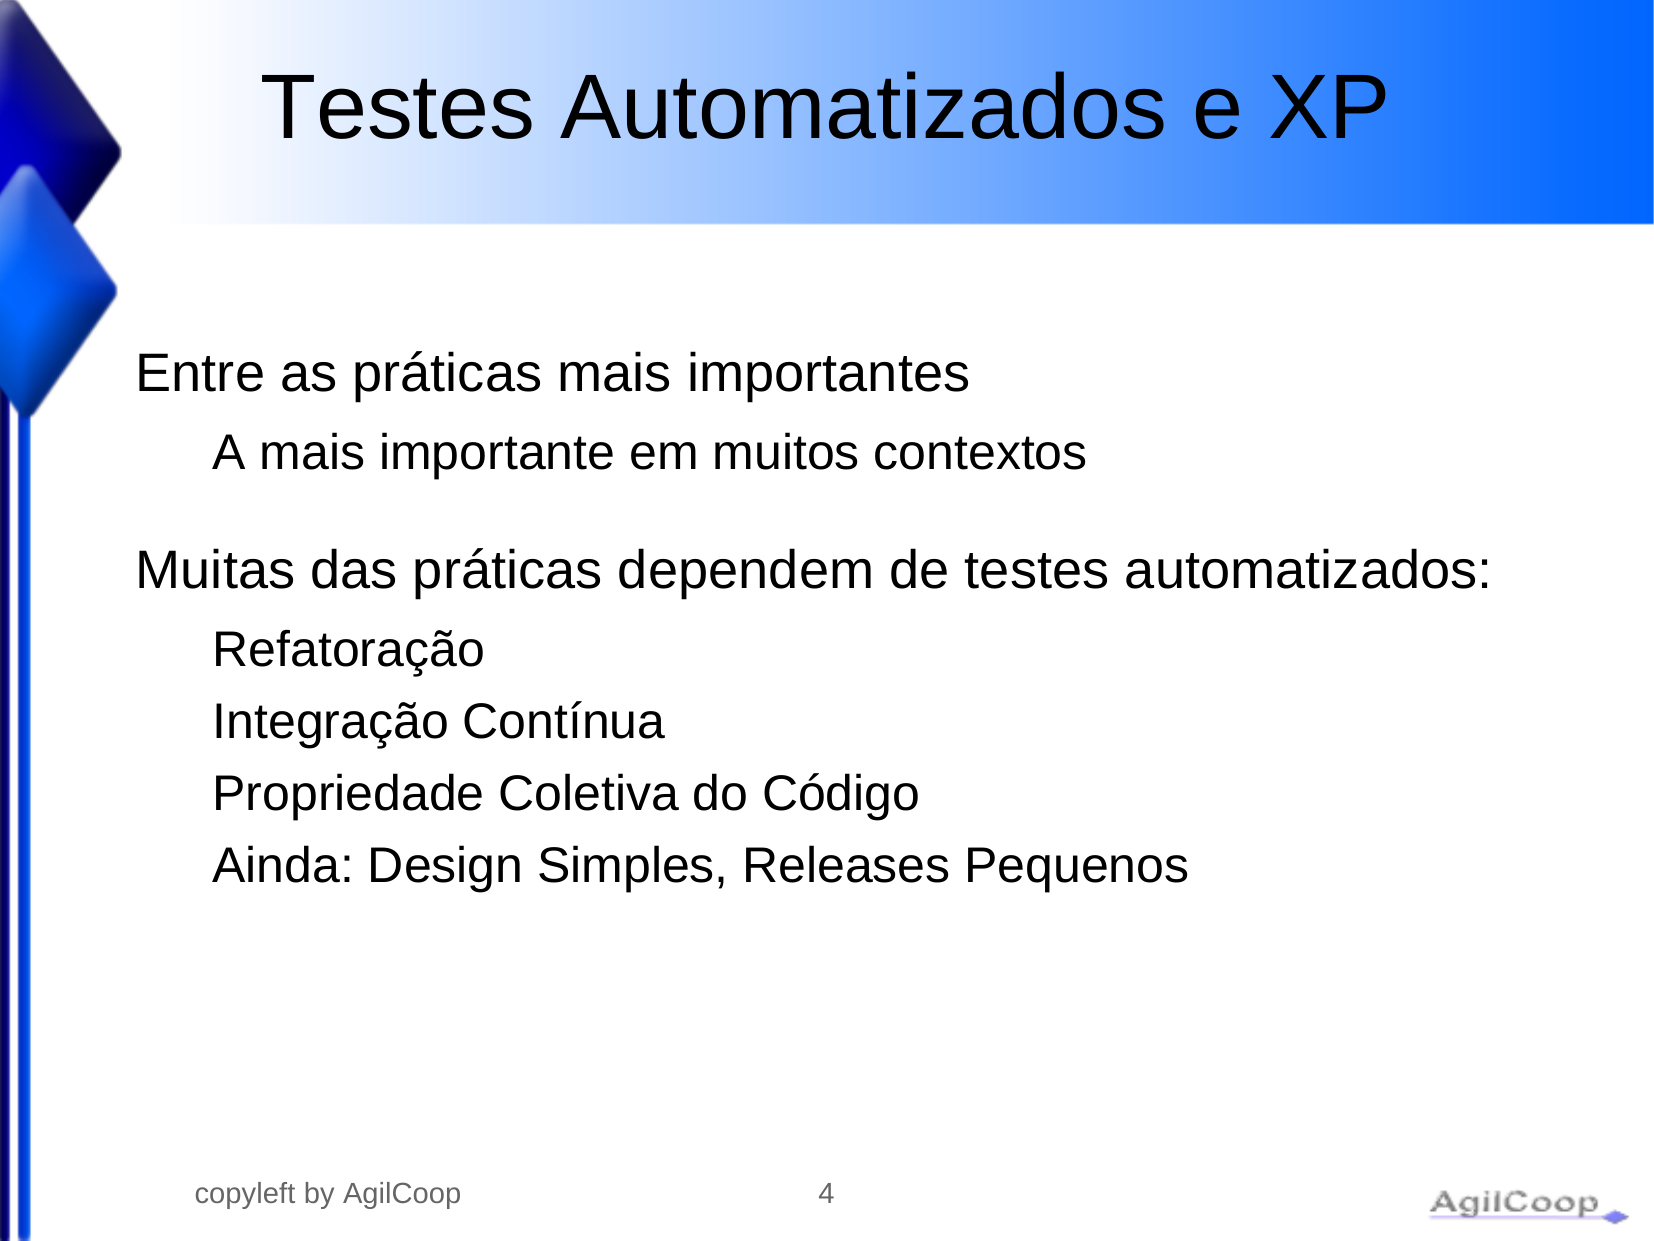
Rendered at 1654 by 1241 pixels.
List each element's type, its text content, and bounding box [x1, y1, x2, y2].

list Entre as práticas mais importantes A mais importante em muitos contextos Muitas das práticas dependem de testes automatizados: Refatoração Integração Contínua Propriedade Coletiva do Código Ainda: Design Simples, Releases Pequenos [118, 354, 1607, 1025]
picture [0, 0, 1654, 1241]
title Testes Automatizados e XP [82, 60, 1571, 163]
